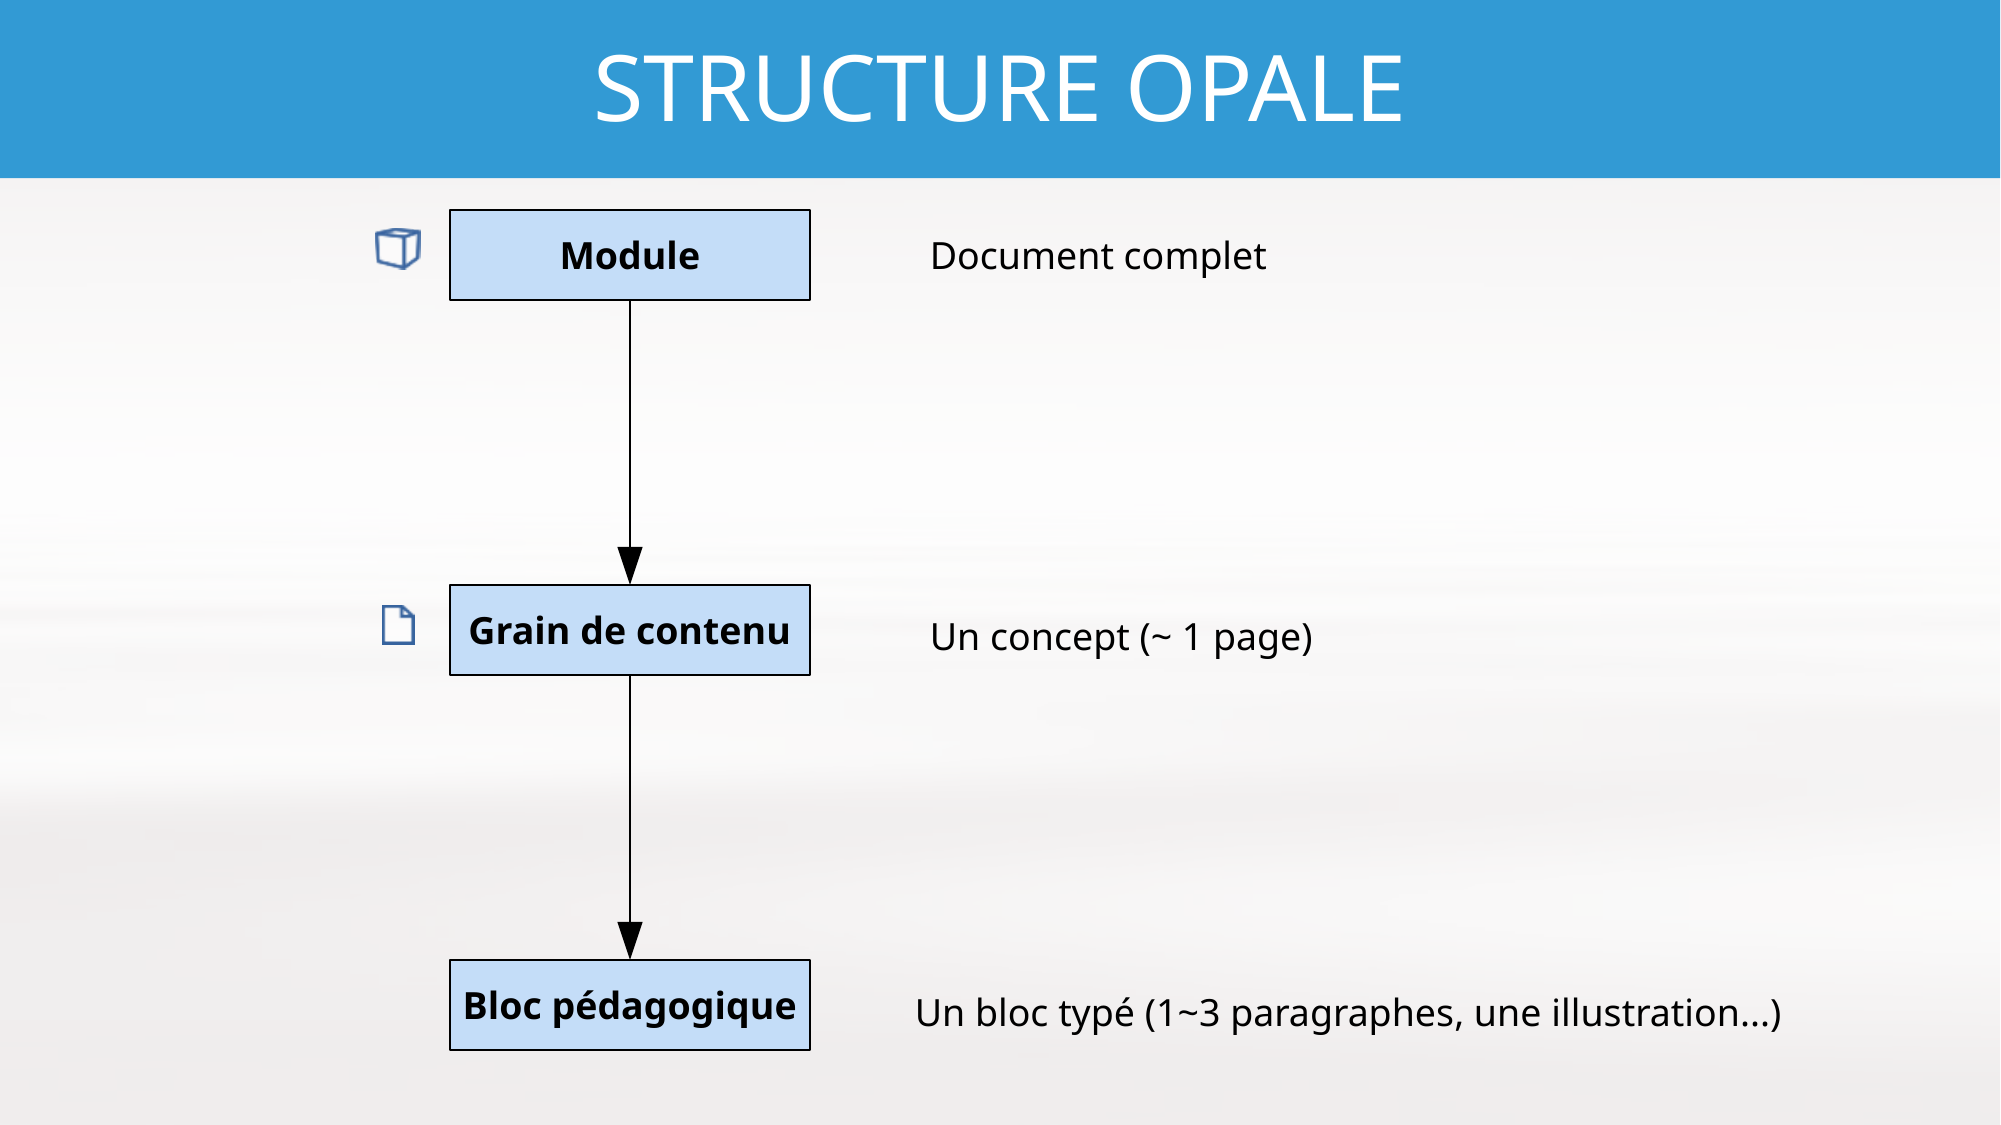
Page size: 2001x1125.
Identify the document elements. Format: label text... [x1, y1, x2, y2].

picture [375, 228, 421, 271]
text_box Bloc pédagogique [450, 960, 811, 1051]
text_box Document complet [915, 221, 1336, 275]
text_box Un bloc typé (1~3 paragraphes, une illustration...) [900, 979, 1876, 1070]
text_box Un concept (~ 1 page) [915, 603, 1336, 656]
text_box Module [450, 210, 811, 300]
text_box Structure Opale [0, 0, 2000, 173]
picture [382, 605, 415, 646]
text_box Grain de contenu [450, 585, 811, 676]
